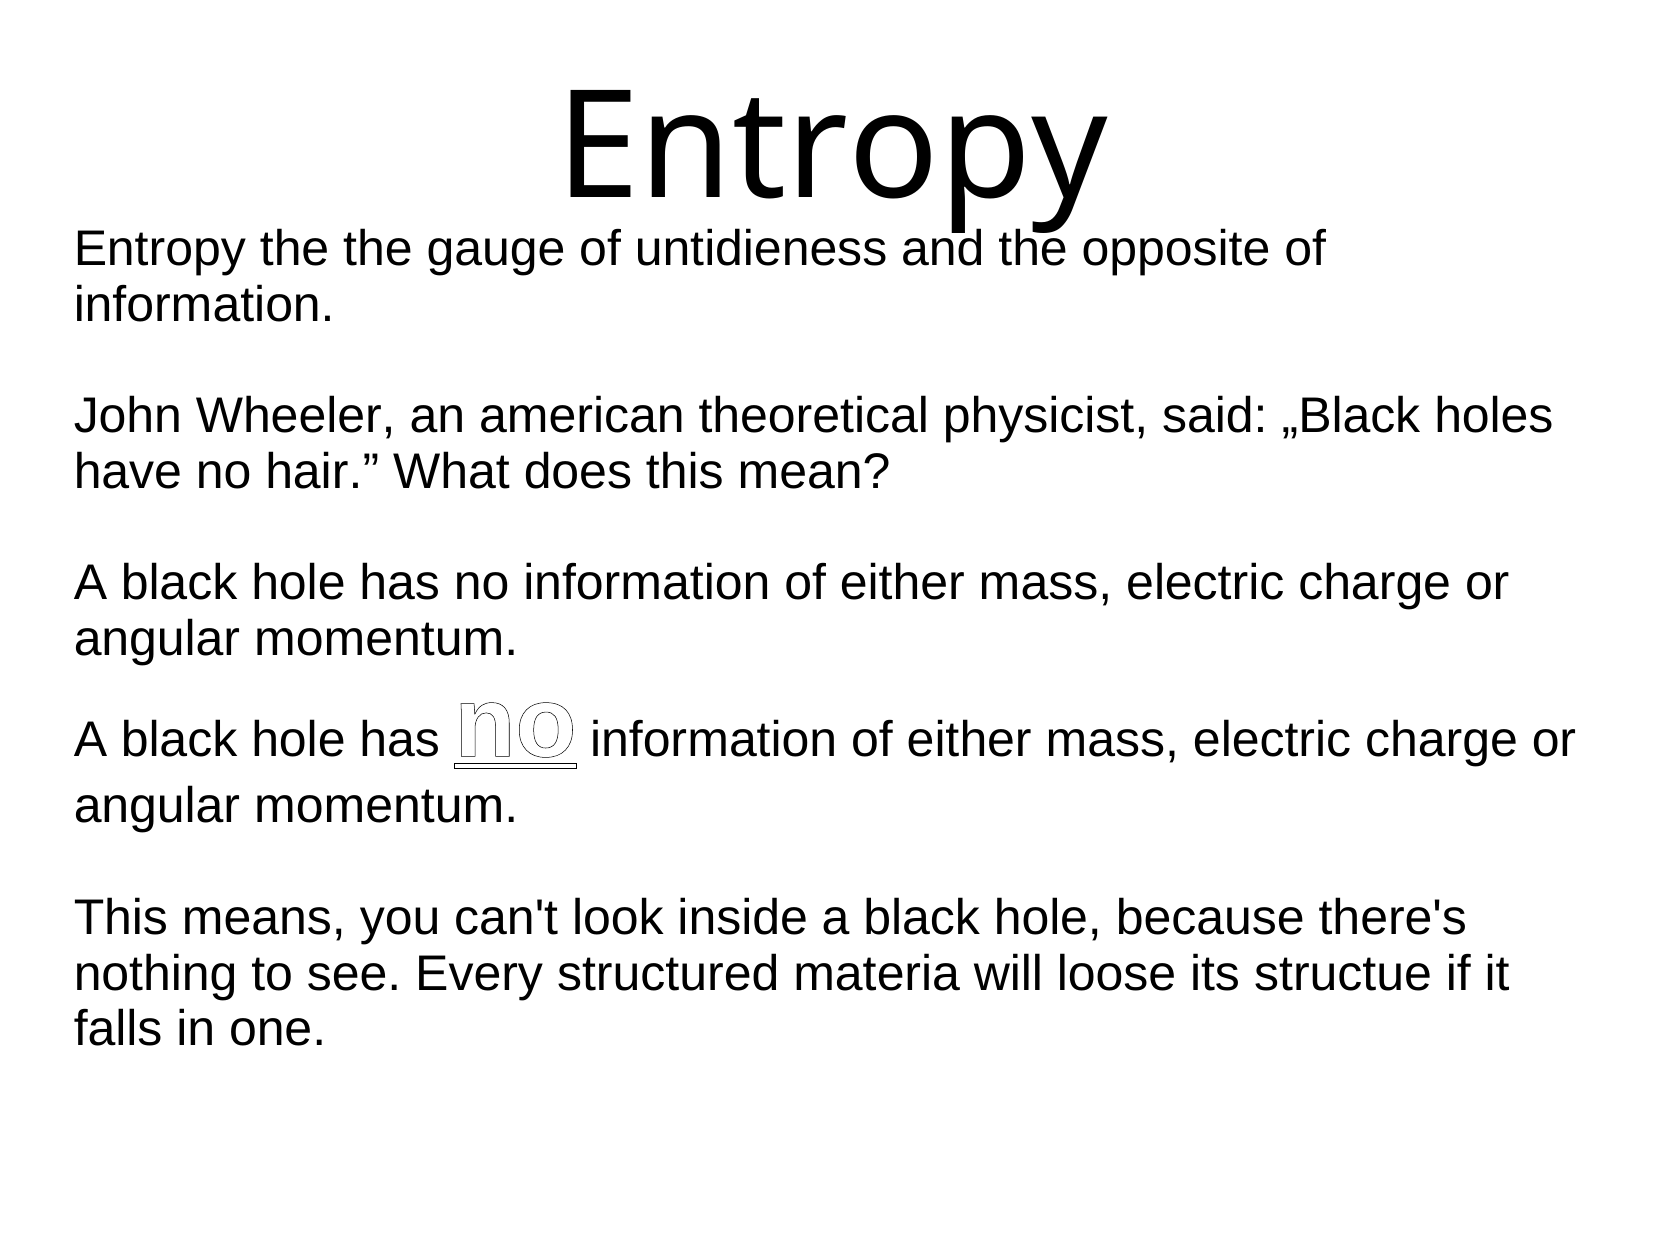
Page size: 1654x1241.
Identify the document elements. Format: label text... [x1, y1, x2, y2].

text_box Entropy the the gauge of untidieness and the opposite of information. John Wheeler, an american theoretical physicist, said: „Black holes have no hair.” What does this mean? A black hole has no information of either mass, electric charge or angular momentum. A black hole has no information of either mass, electric charge or angular momentum. This means, you can't look inside a black hole, because there's nothing to see. Every structured materia will loose its structue if it falls in one. [59, 212, 1595, 1064]
text_box Entropy [436, 29, 1228, 212]
